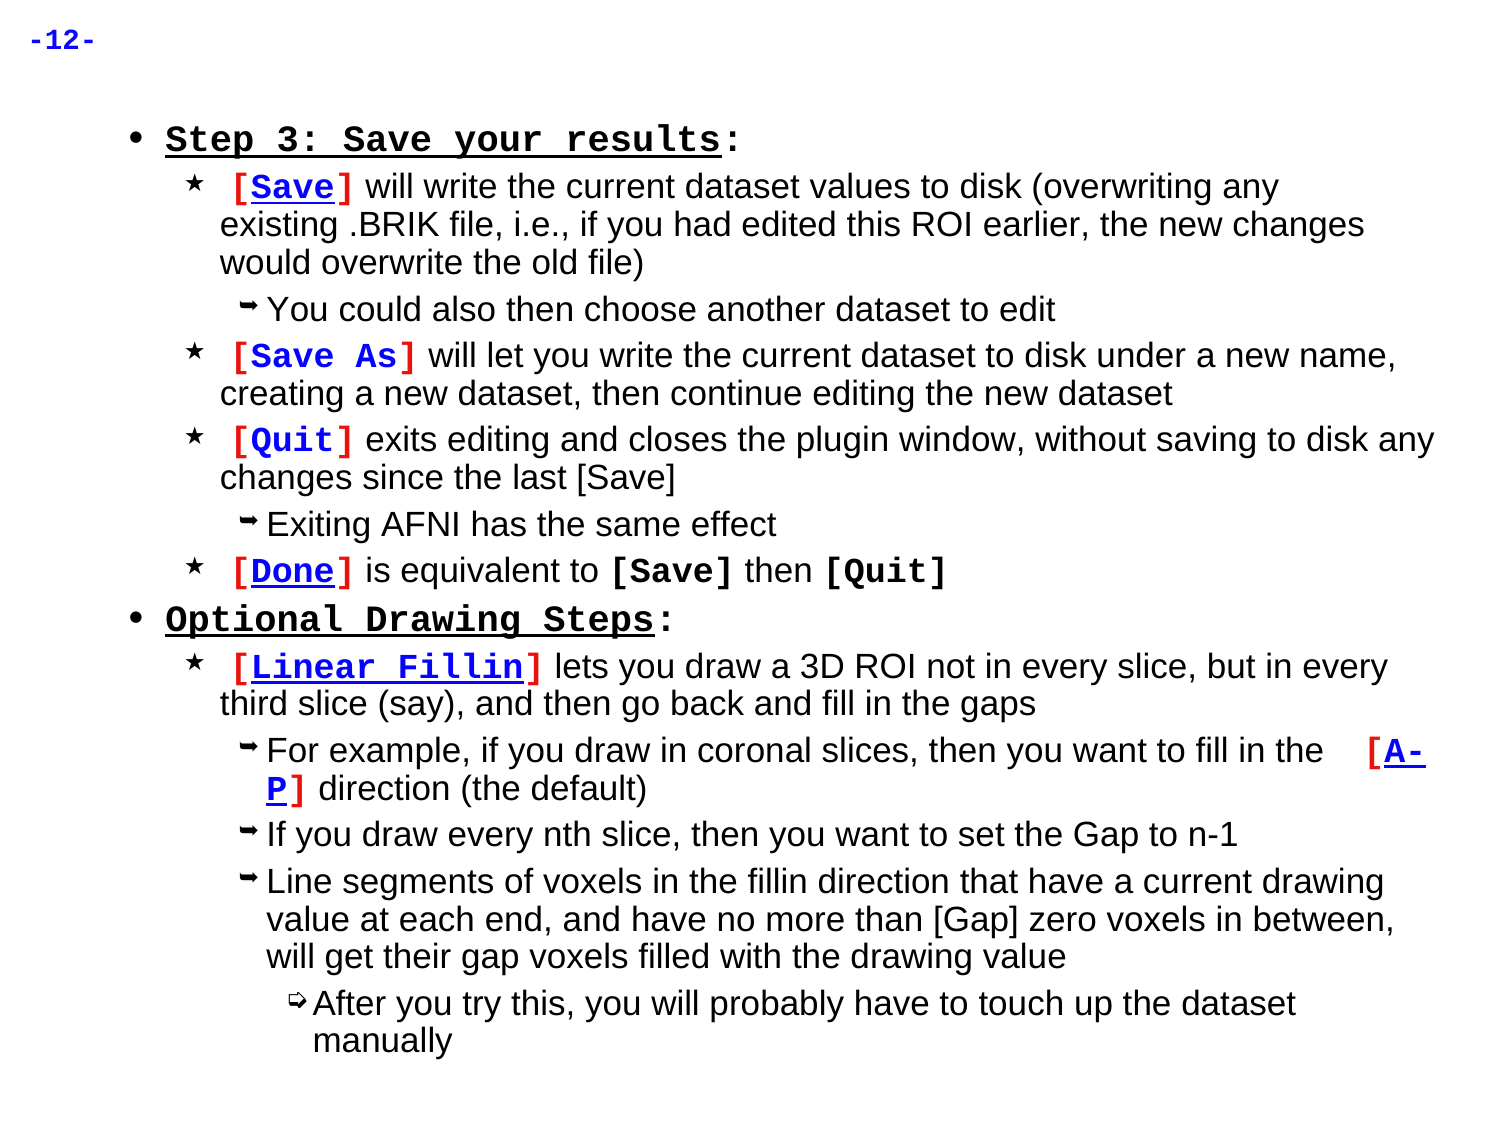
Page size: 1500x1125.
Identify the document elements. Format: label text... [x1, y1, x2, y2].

list Step 3: Save your results: [Save] will write the current dataset values to disk (overwriting any existing .BRIK file, i.e., if you had edited this ROI earlier, the new changes would overwrite the old file) You could also then choose another dataset to edit [Save As] will let you write the current dataset to disk under a new name, creating a new dataset, then continue editing the new dataset [Quit] exits editing and closes the plugin window, without saving to disk any changes since the last [Save] Exiting AFNI has the same effect [Done] is equivalent to [Save] then [Quit] Optional Drawing Steps: [Linear Fillin] lets you draw a 3D ROI not in every slice, but in every third slice (say), and then go back and fill in the gaps For example, if you draw in coronal slices, then you want to fill in the [A-P] direction (the default) If you draw every nth slice, then you want to set the Gap to n-1 Line segments of voxels in the fillin direction that have a current drawing value at each end, and have no more than [Gap] zero voxels in between, will get their gap voxels filled with the drawing value After you try this, you will probably have to touch up the dataset manually [112, 112, 1450, 1075]
